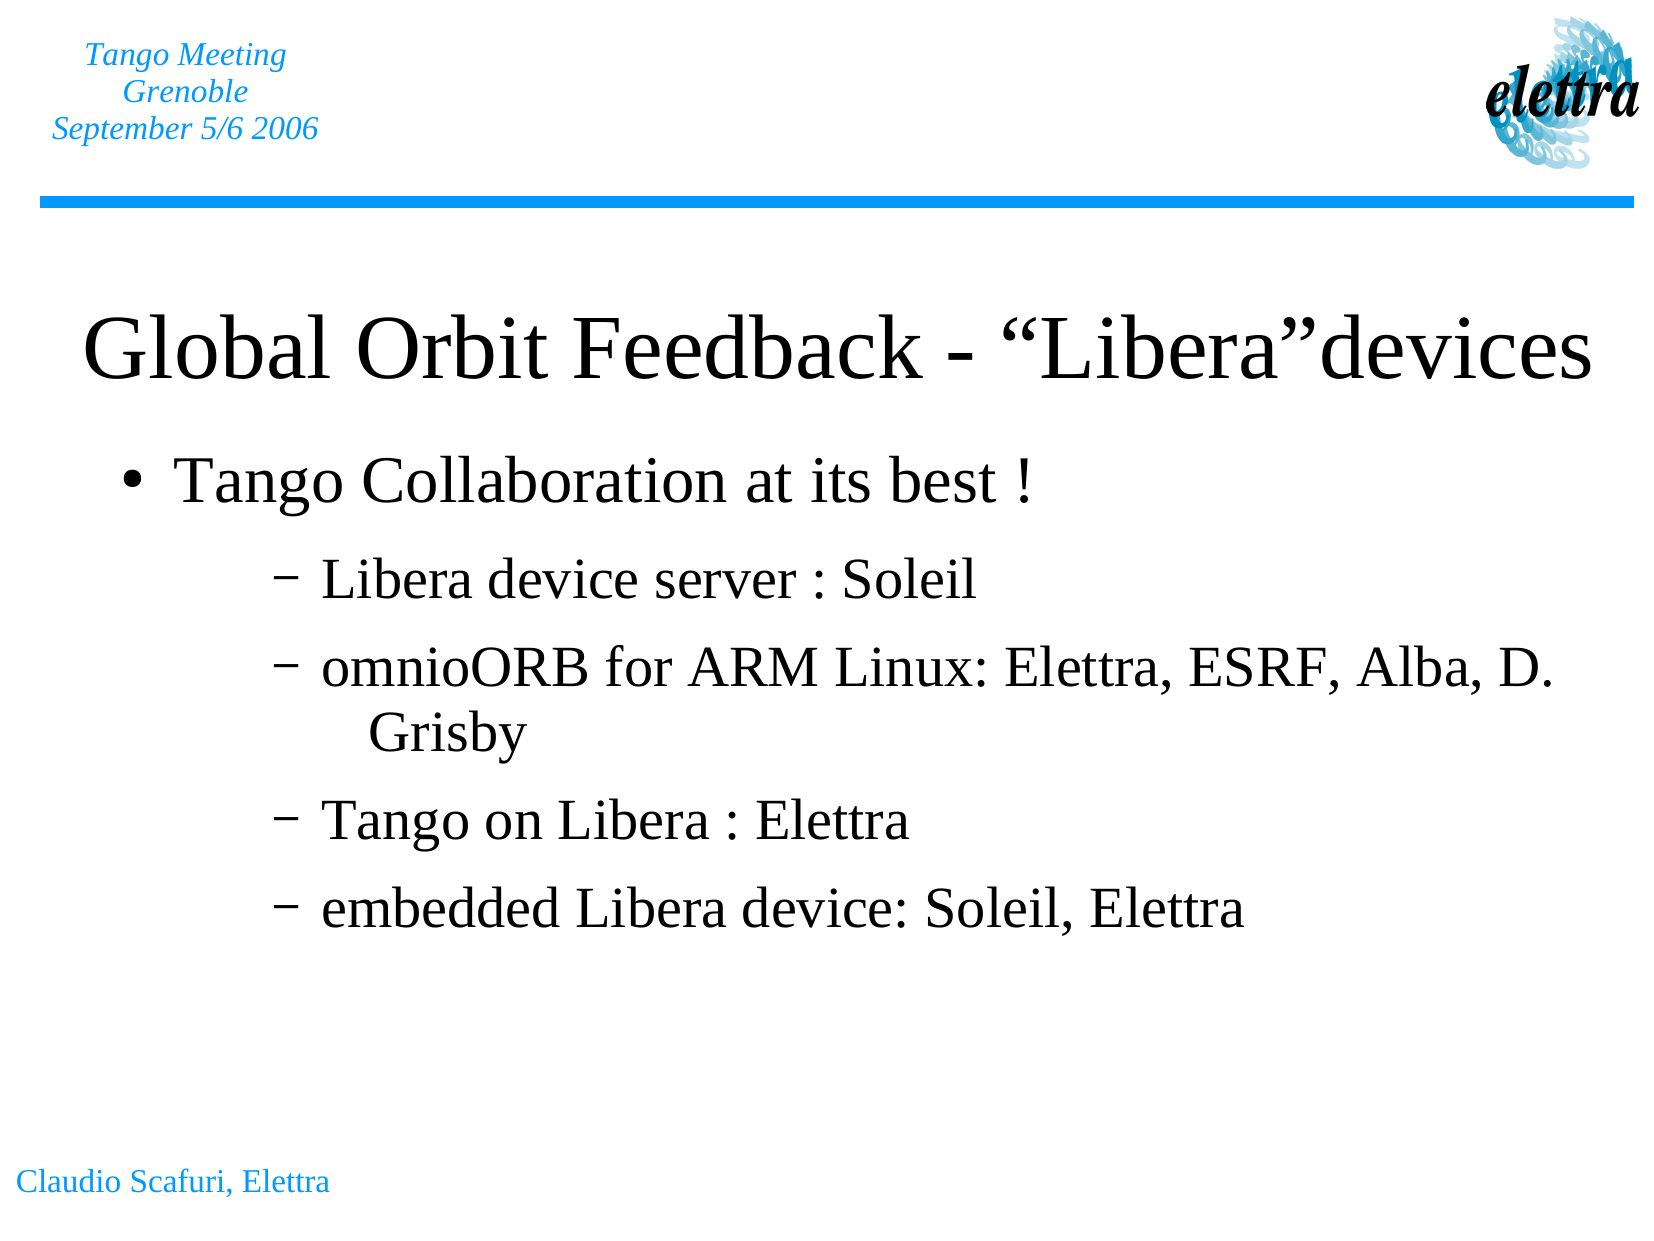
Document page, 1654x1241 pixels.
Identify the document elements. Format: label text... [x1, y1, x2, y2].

picture [1486, 16, 1639, 169]
title Global Orbit Feedback - “Libera”devices [44, 244, 1619, 452]
list Tango Collaboration at its best ! Libera device server : Soleil omnioORB for ARM Linux: Elettra, ESRF, Alba, D. Grisby Tango on Libera : Elettra embedded Libera device: Soleil, Elettra [85, 443, 1565, 1054]
